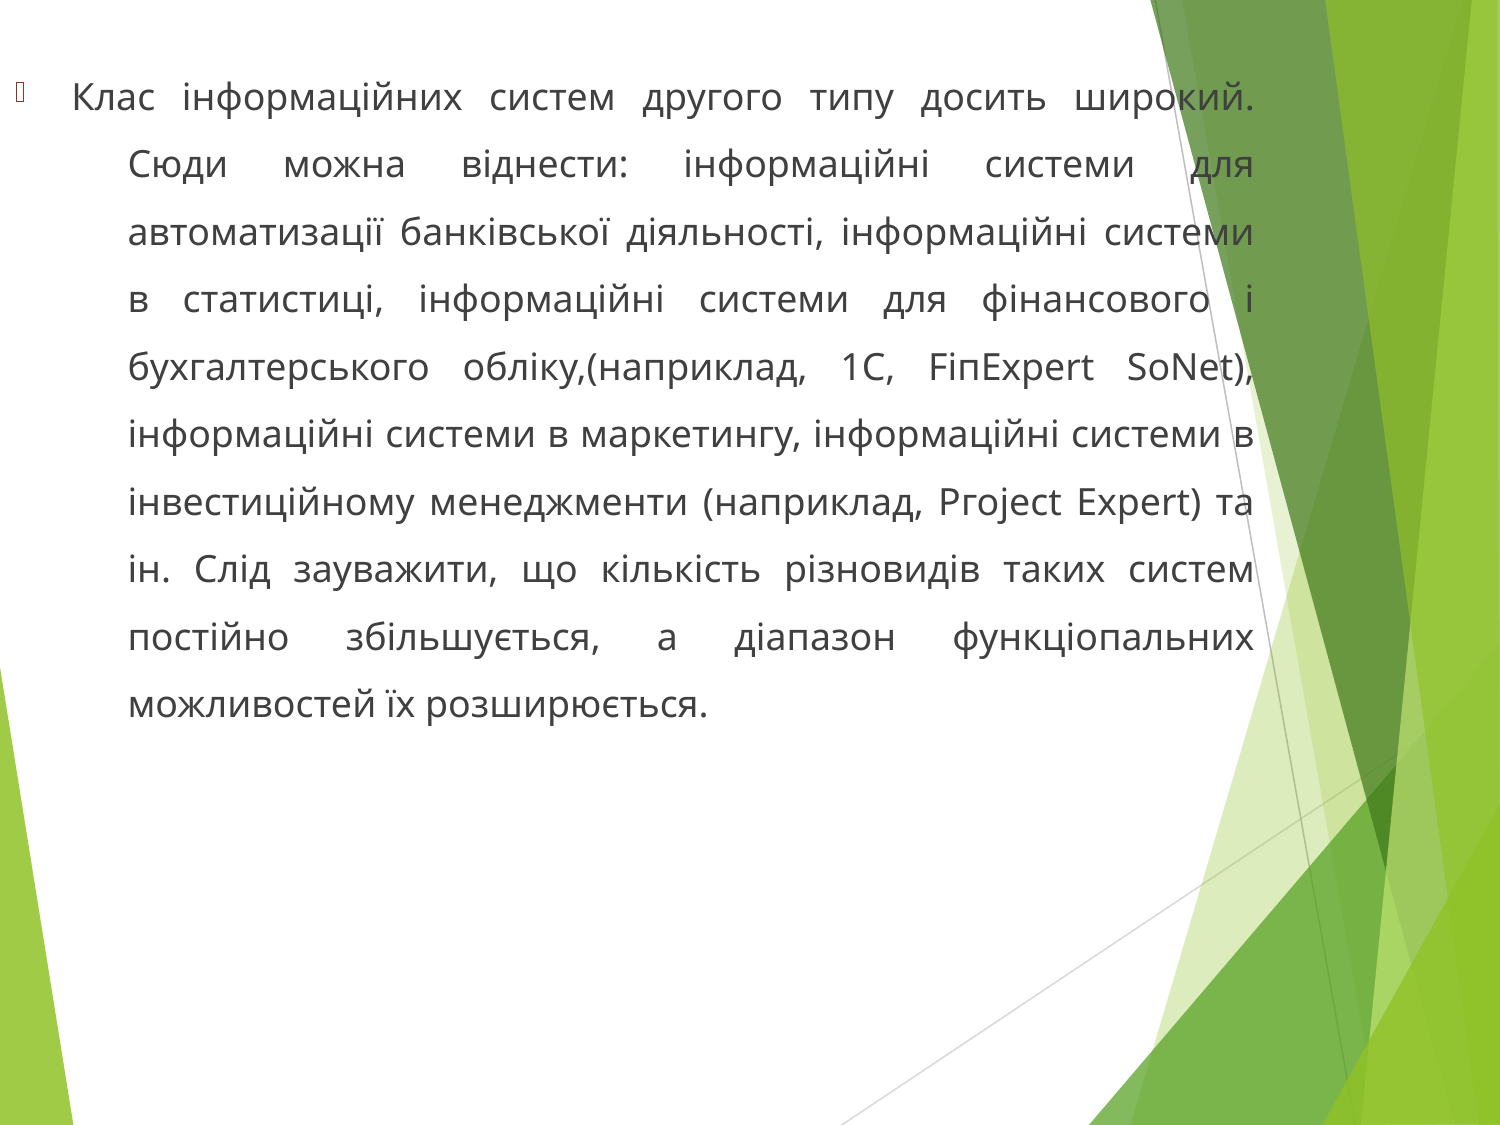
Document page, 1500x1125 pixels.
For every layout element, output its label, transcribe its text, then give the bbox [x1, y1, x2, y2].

list Клас інформаційних систем другого типу досить широкий. Сюди можна віднести: інформаційні системи для автоматизації банківської діяльності, інформаційні системи в статистиці, інформаційні системи для фінансового і бухгалтерського обліку,(наприклад, 1С, FіпЕхреrt SоNеt), інформаційні системи в маркетингу, інформаційні системи в інвестиційному менеджменти (наприклад, Ргоjесt Ехреrt) та ін. Слід зауважити, що кількість різновидів таких систем постійно збільшується, а діапазон функціопальних можливостей їх розширюється. [0, 42, 1271, 1005]
